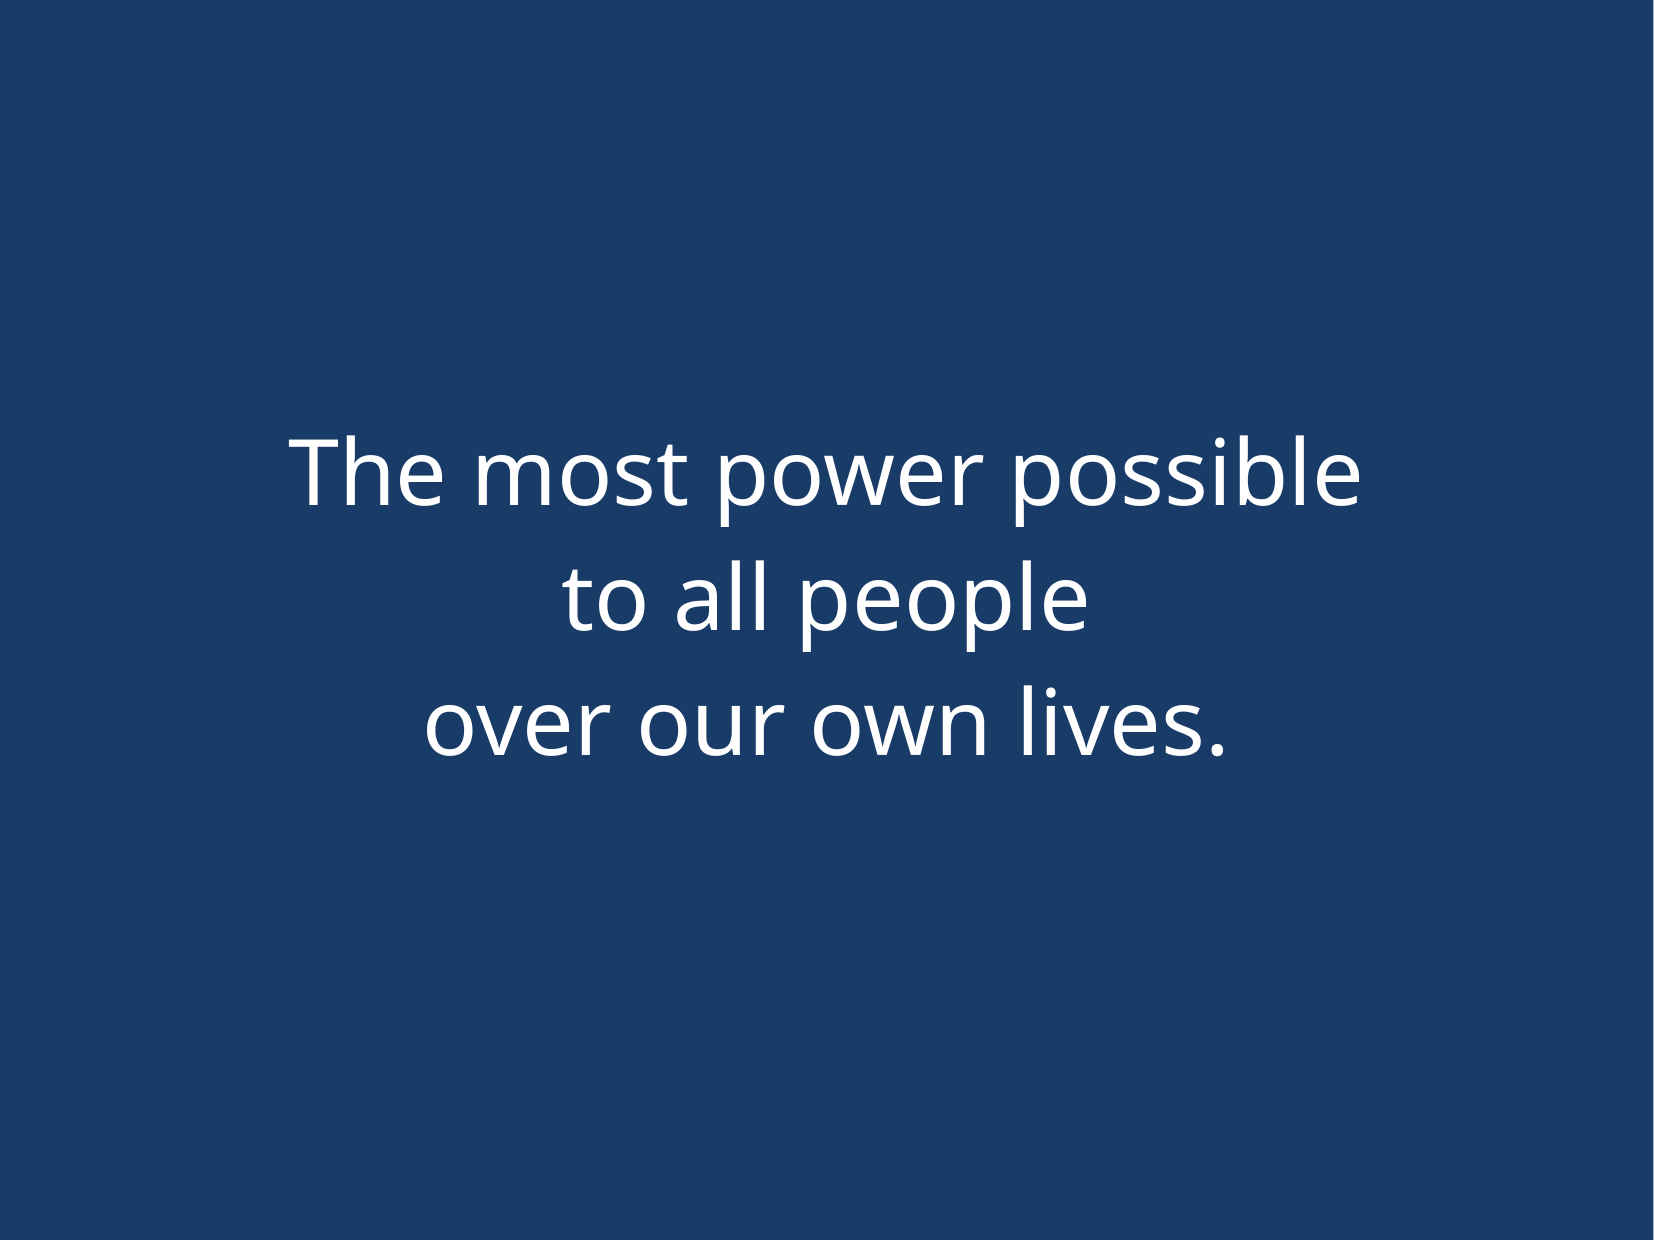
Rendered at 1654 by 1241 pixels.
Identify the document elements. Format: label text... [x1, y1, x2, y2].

title The most power possible to all people over our own lives. [82, 0, 1571, 1231]
